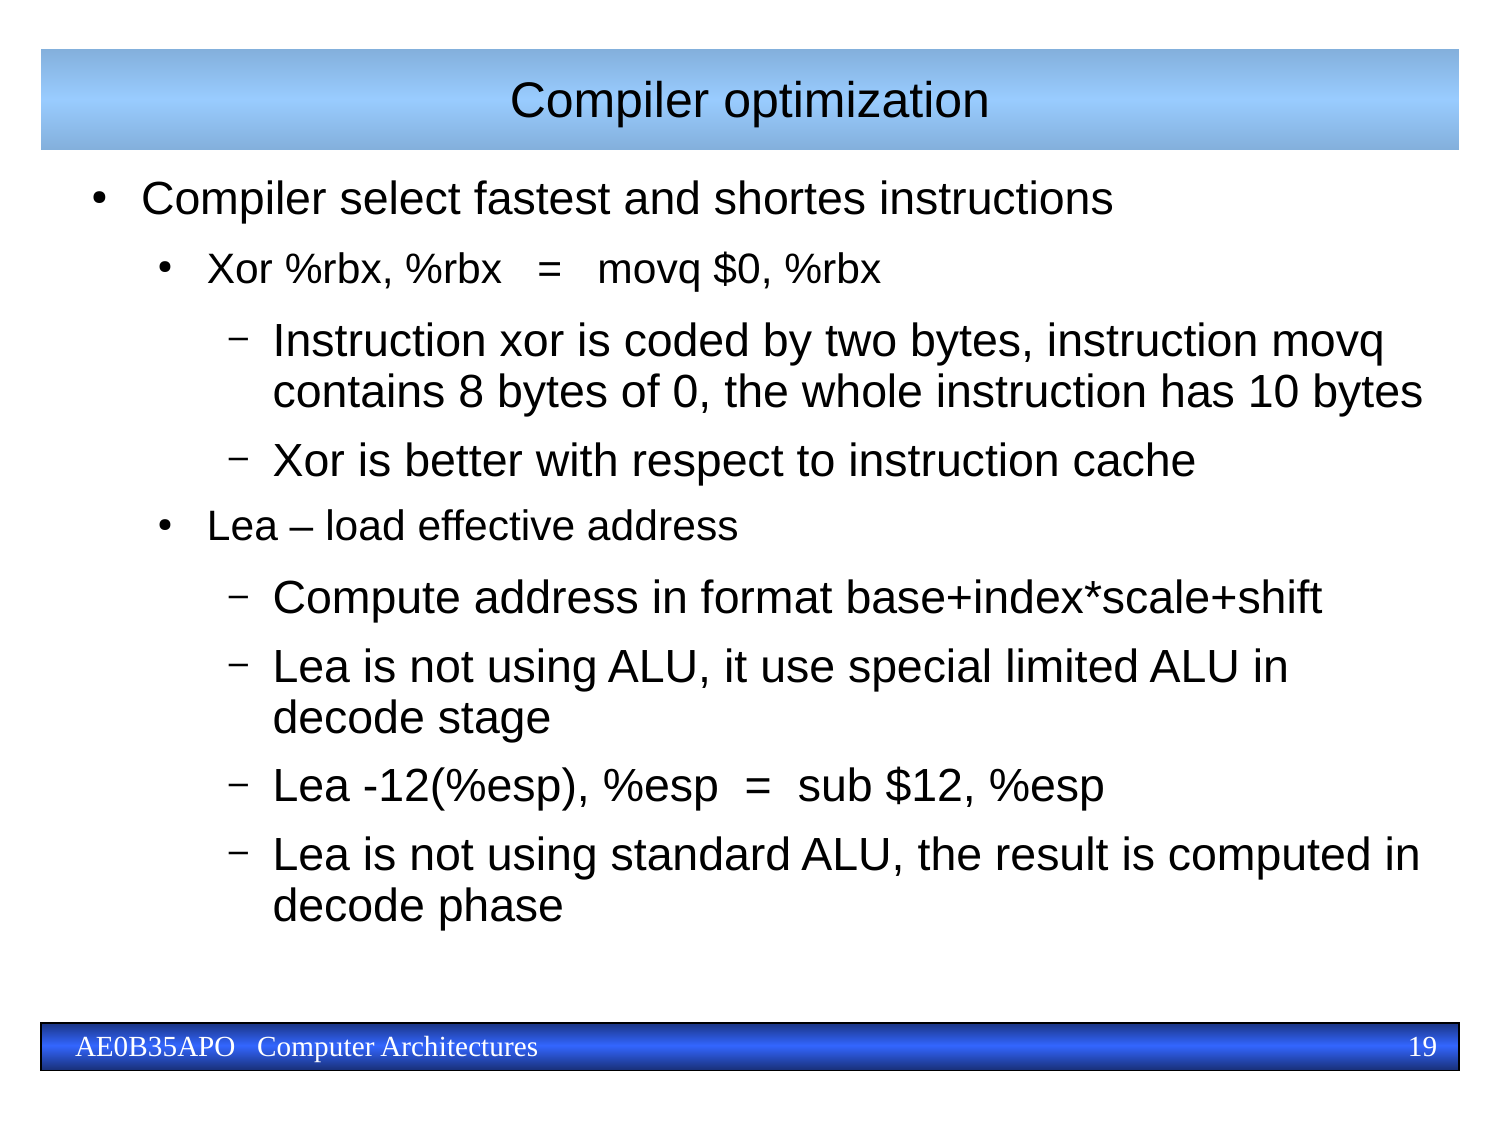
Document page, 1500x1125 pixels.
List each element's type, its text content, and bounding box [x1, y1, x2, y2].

title Compiler optimization [41, 49, 1459, 150]
list Compiler select fastest and shortes instructions Xor %rbx, %rbx = movq $0, %rbx Instruction xor is coded by two bytes, instruction movq contains 8 bytes of 0, the whole instruction has 10 bytes Xor is better with respect to instruction cache Lea – load effective address Compute address in format base+index*scale+shift Lea is not using ALU, it use special limited ALU in decode stage Lea -12(%esp), %esp = sub $12, %esp Lea is not using standard ALU, the result is computed in decode phase [75, 172, 1426, 984]
